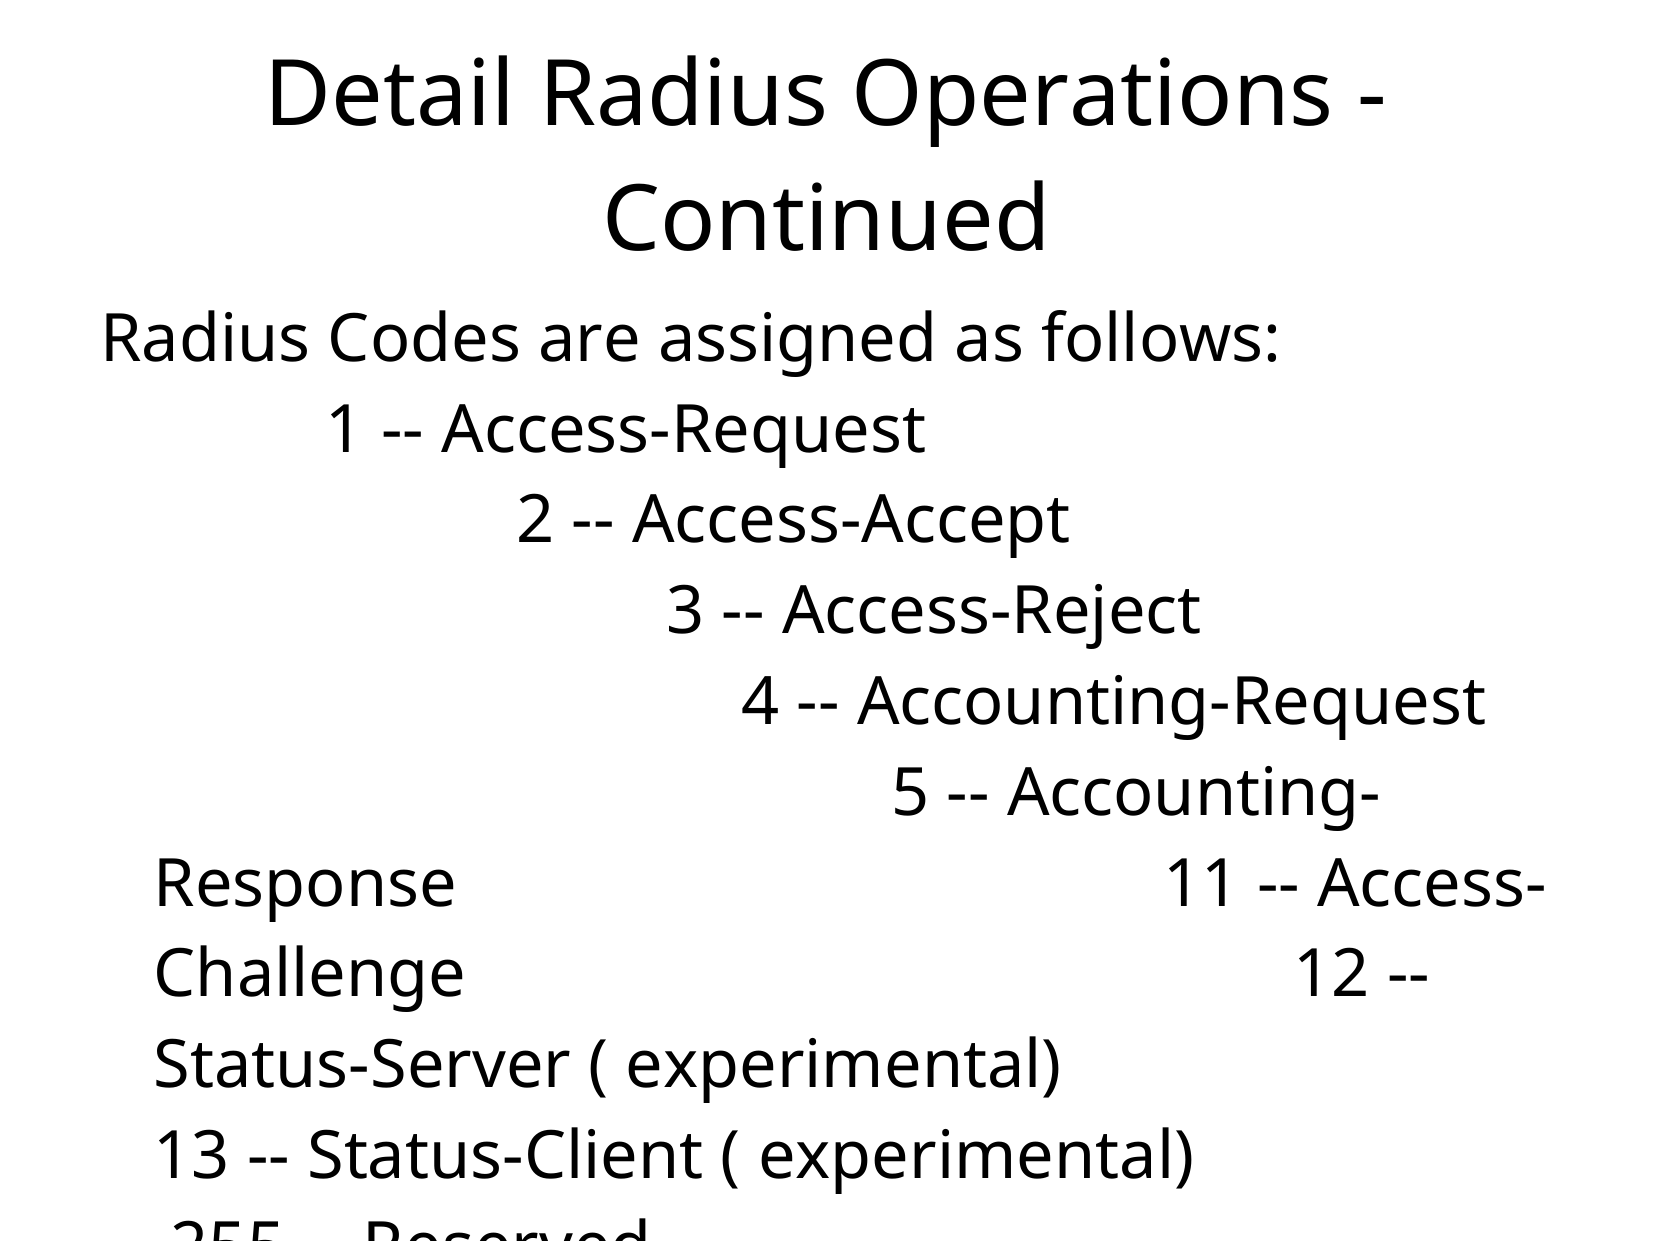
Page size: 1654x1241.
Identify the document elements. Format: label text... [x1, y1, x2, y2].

title Detail Radius Operations - Continued [82, 56, 1571, 250]
list Radius Codes are assigned as follows: 1 -- Access-Request 2 -- Access-Accept 3 -- Access-Reject 4 -- Accounting-Request 5 -- Accounting-Response 11 -- Access-Challenge 12 -- Status-Server ( experimental) 13 -- Status-Client ( experimental) 255 -- Reserved [82, 290, 1571, 1094]
